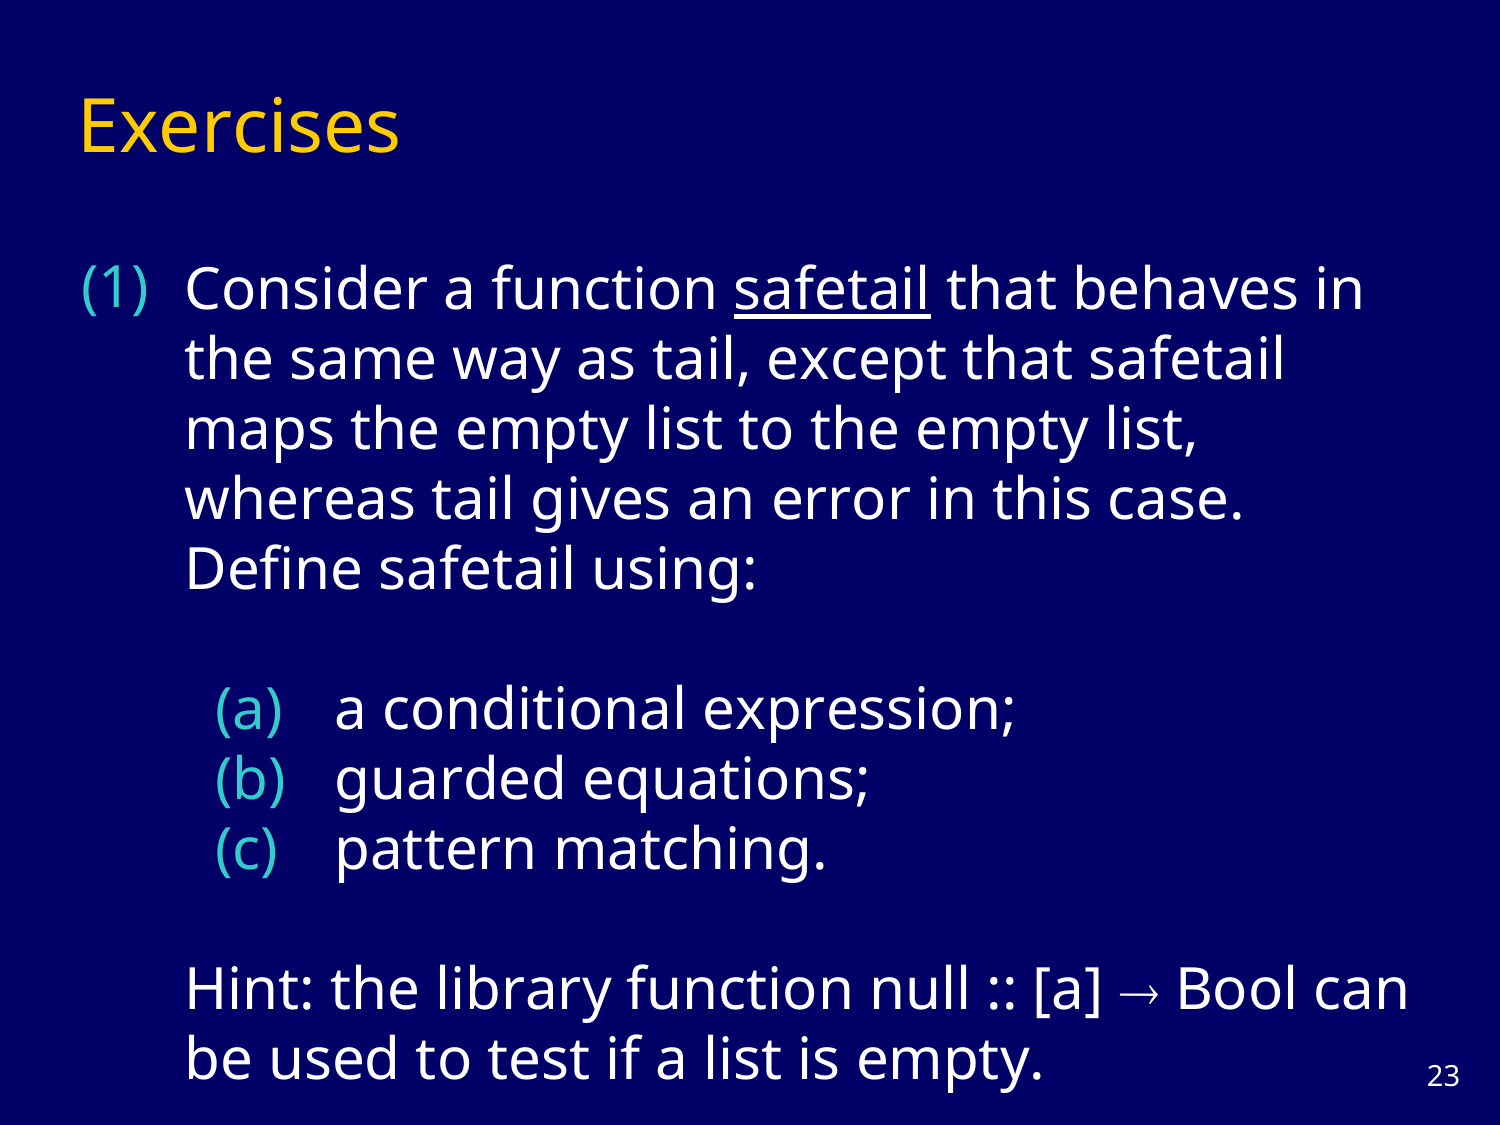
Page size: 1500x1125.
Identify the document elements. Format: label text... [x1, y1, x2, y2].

text_box (1) [66, 241, 165, 327]
text_box Consider a function safetail that behaves in the same way as tail, except that safetail maps the empty list to the empty list, whereas tail gives an error in this case. Define safetail using: (a) a conditional expression; (b) guarded equations; (c) pattern matching. Hint: the library function null :: [a]  Bool can be used to test if a list is empty. [169, 243, 1443, 1099]
title Exercises [62, 62, 1338, 175]
text_box <number> [1374, 1049, 1476, 1101]
